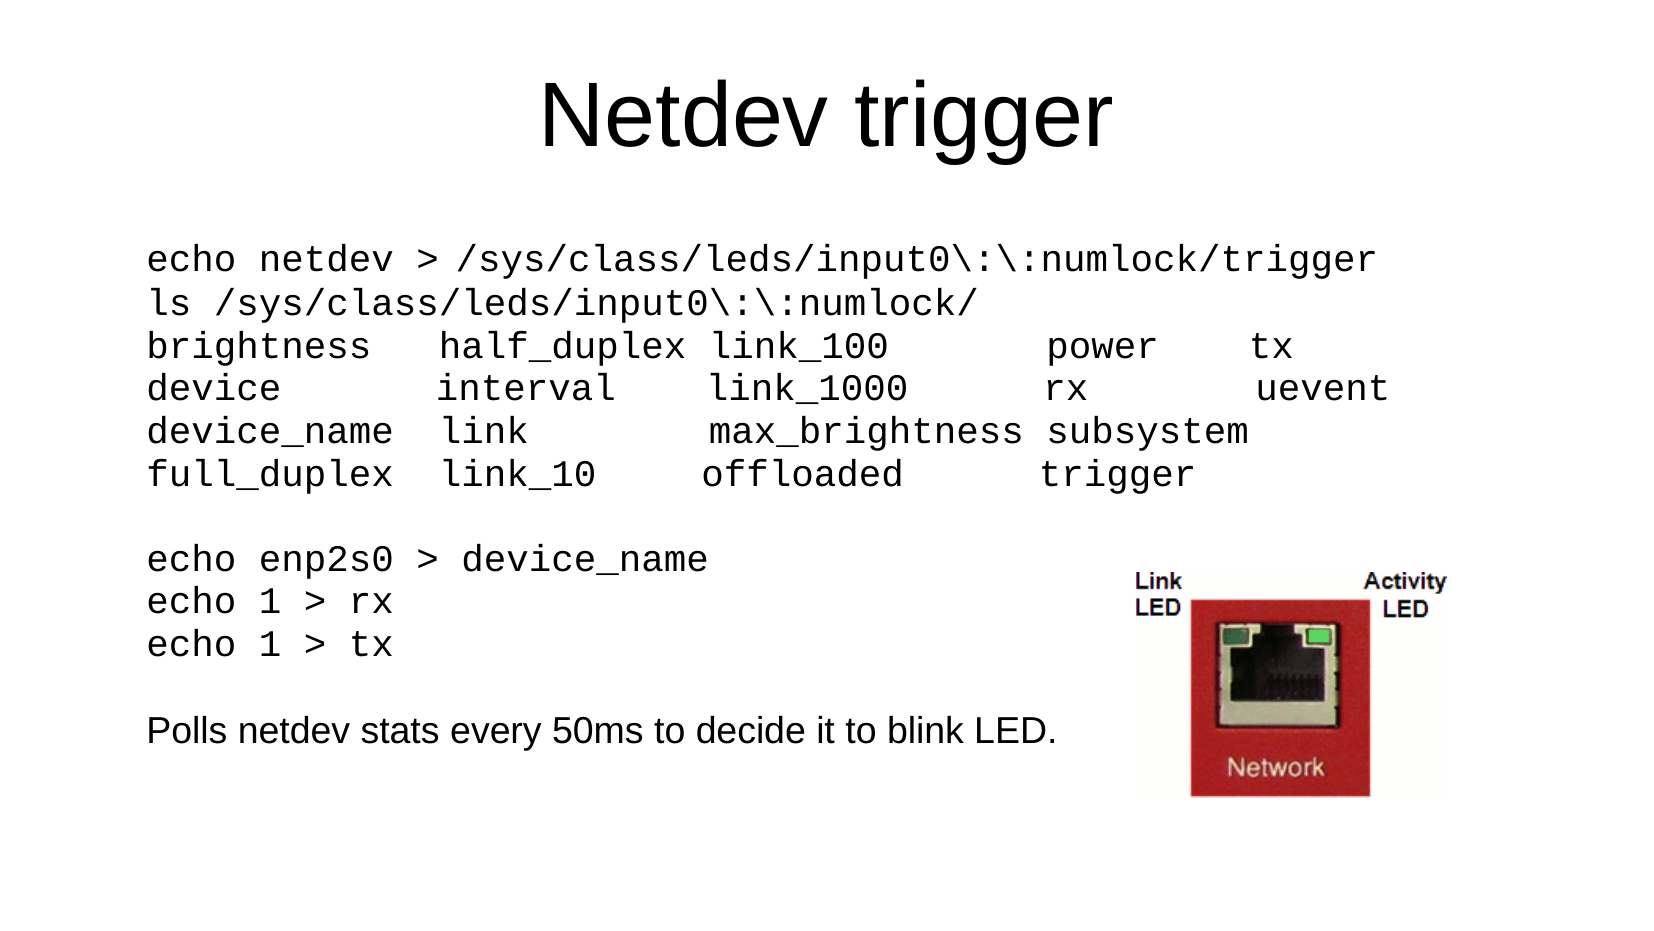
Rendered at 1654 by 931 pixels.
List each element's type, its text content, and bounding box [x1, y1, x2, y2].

picture [1135, 572, 1447, 798]
title Netdev trigger [82, 37, 1571, 193]
list echo netdev > /sys/class/leds/input0\:\:numlock/trigger ls /sys/class/leds/input0\:\:numlock/ brightness half_duplex link_100 power tx device interval link_1000 rx uevent device_name link max_brightness subsystem full_duplex link_10 offloaded trigger echo enp2s0 > device_name echo 1 > rx echo 1 > tx Polls netdev stats every 50ms to decide it to blink LED. [82, 217, 1571, 758]
